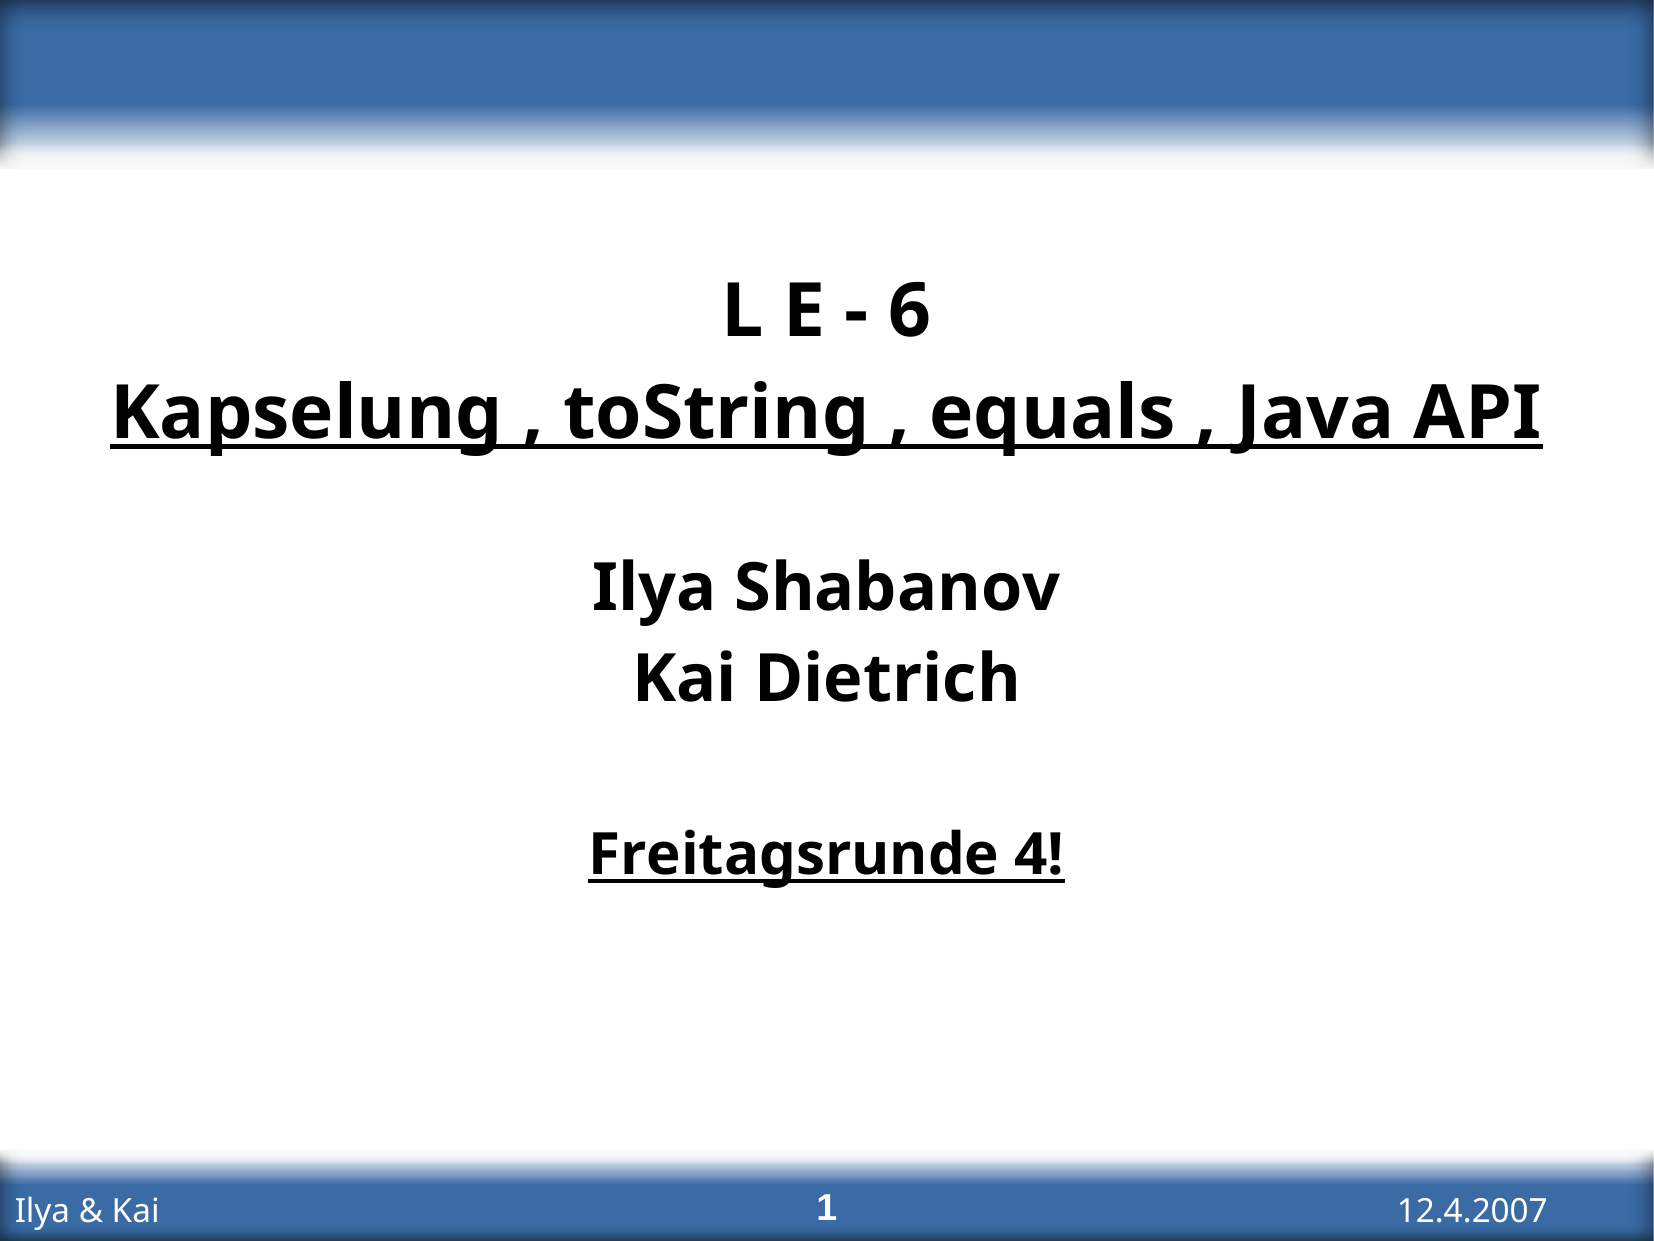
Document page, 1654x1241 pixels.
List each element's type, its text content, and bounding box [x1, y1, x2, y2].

picture [0, 1149, 1654, 1241]
text_box L E - 6 Kapselung , toString , equals , Java API Ilya Shabanov Kai Dietrich Freitagsrunde 4! [68, 248, 1585, 965]
picture [0, 0, 1654, 169]
